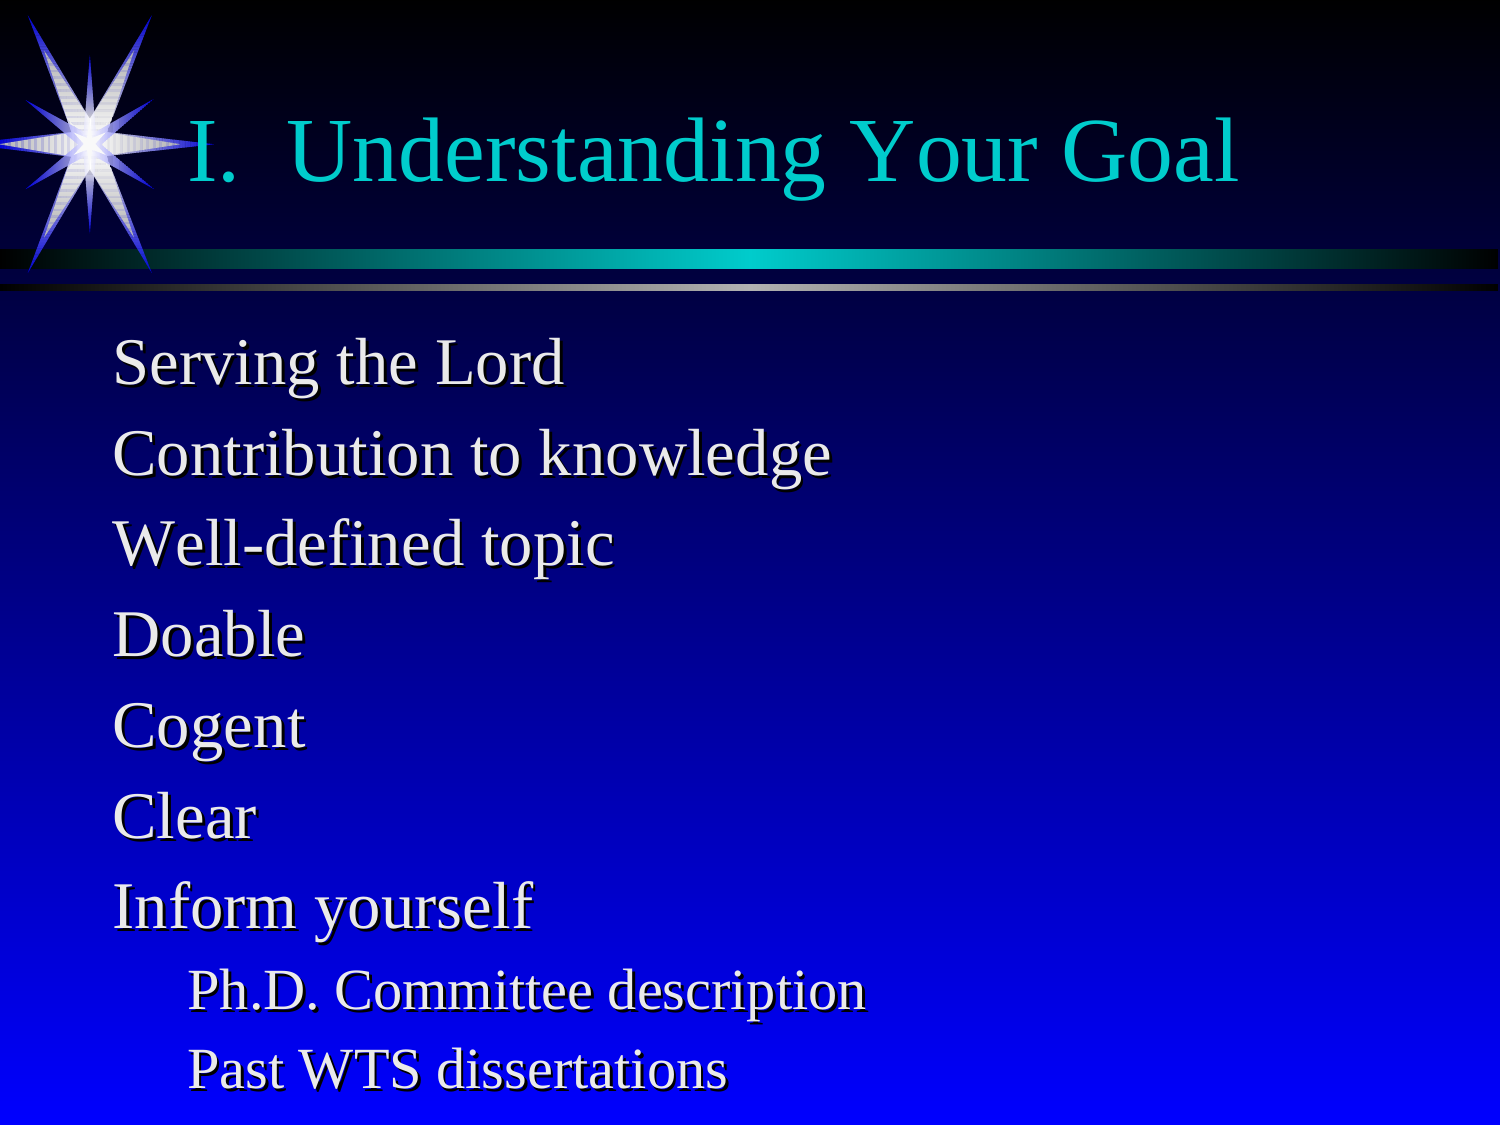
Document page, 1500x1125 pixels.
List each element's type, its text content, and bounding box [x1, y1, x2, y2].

list Serving the Lord Contribution to knowledge Well-defined topic Doable Cogent Clear Inform yourself Ph.D. Committee description Past WTS dissertations [112, 324, 1388, 1102]
title I. Understanding Your Goal [187, 63, 1463, 237]
